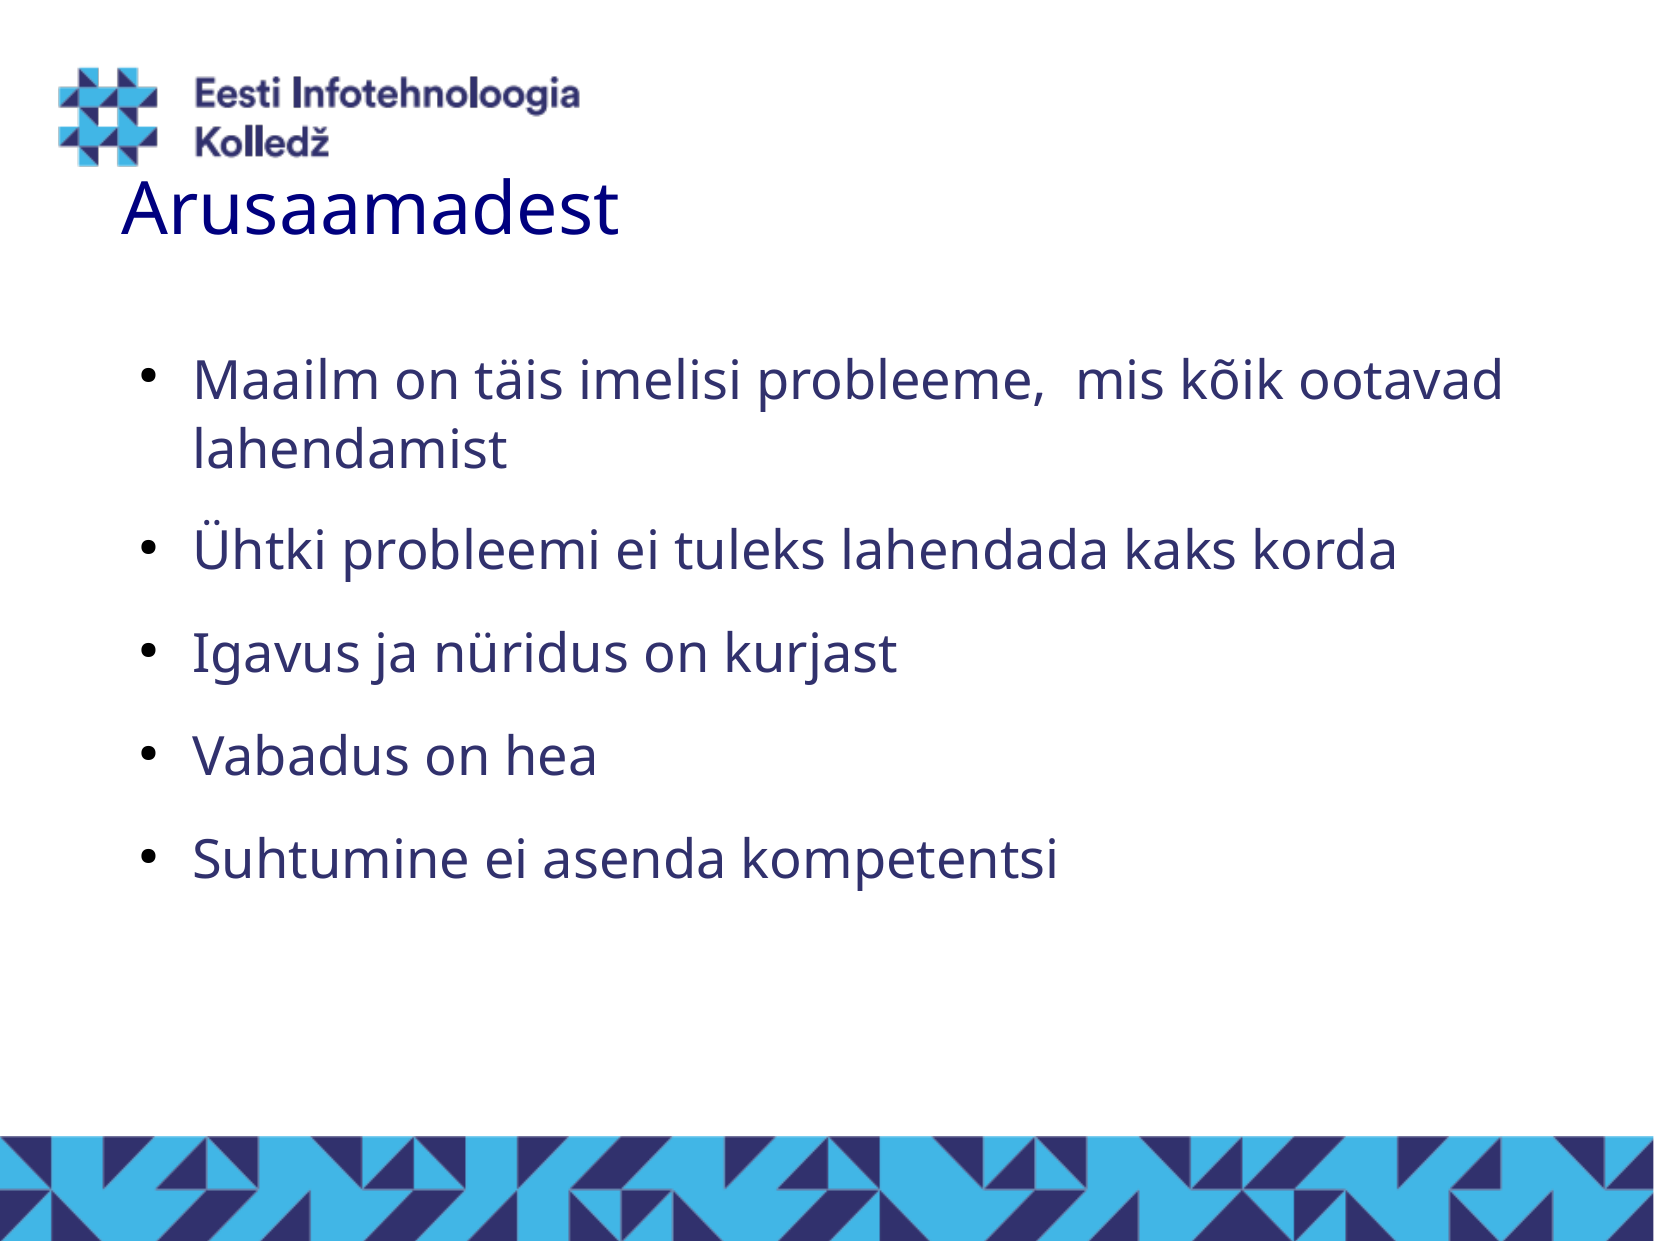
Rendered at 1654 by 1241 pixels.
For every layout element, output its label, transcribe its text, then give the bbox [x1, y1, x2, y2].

list Maailm on täis imelisi probleeme, mis kõik ootavad lahendamist Ühtki probleemi ei tuleks lahendada kaks korda Igavus ja nüridus on kurjast Vabadus on hea Suhtumine ei asenda kompetentsi [121, 344, 1534, 1126]
title Arusaamadest [121, 102, 1534, 310]
